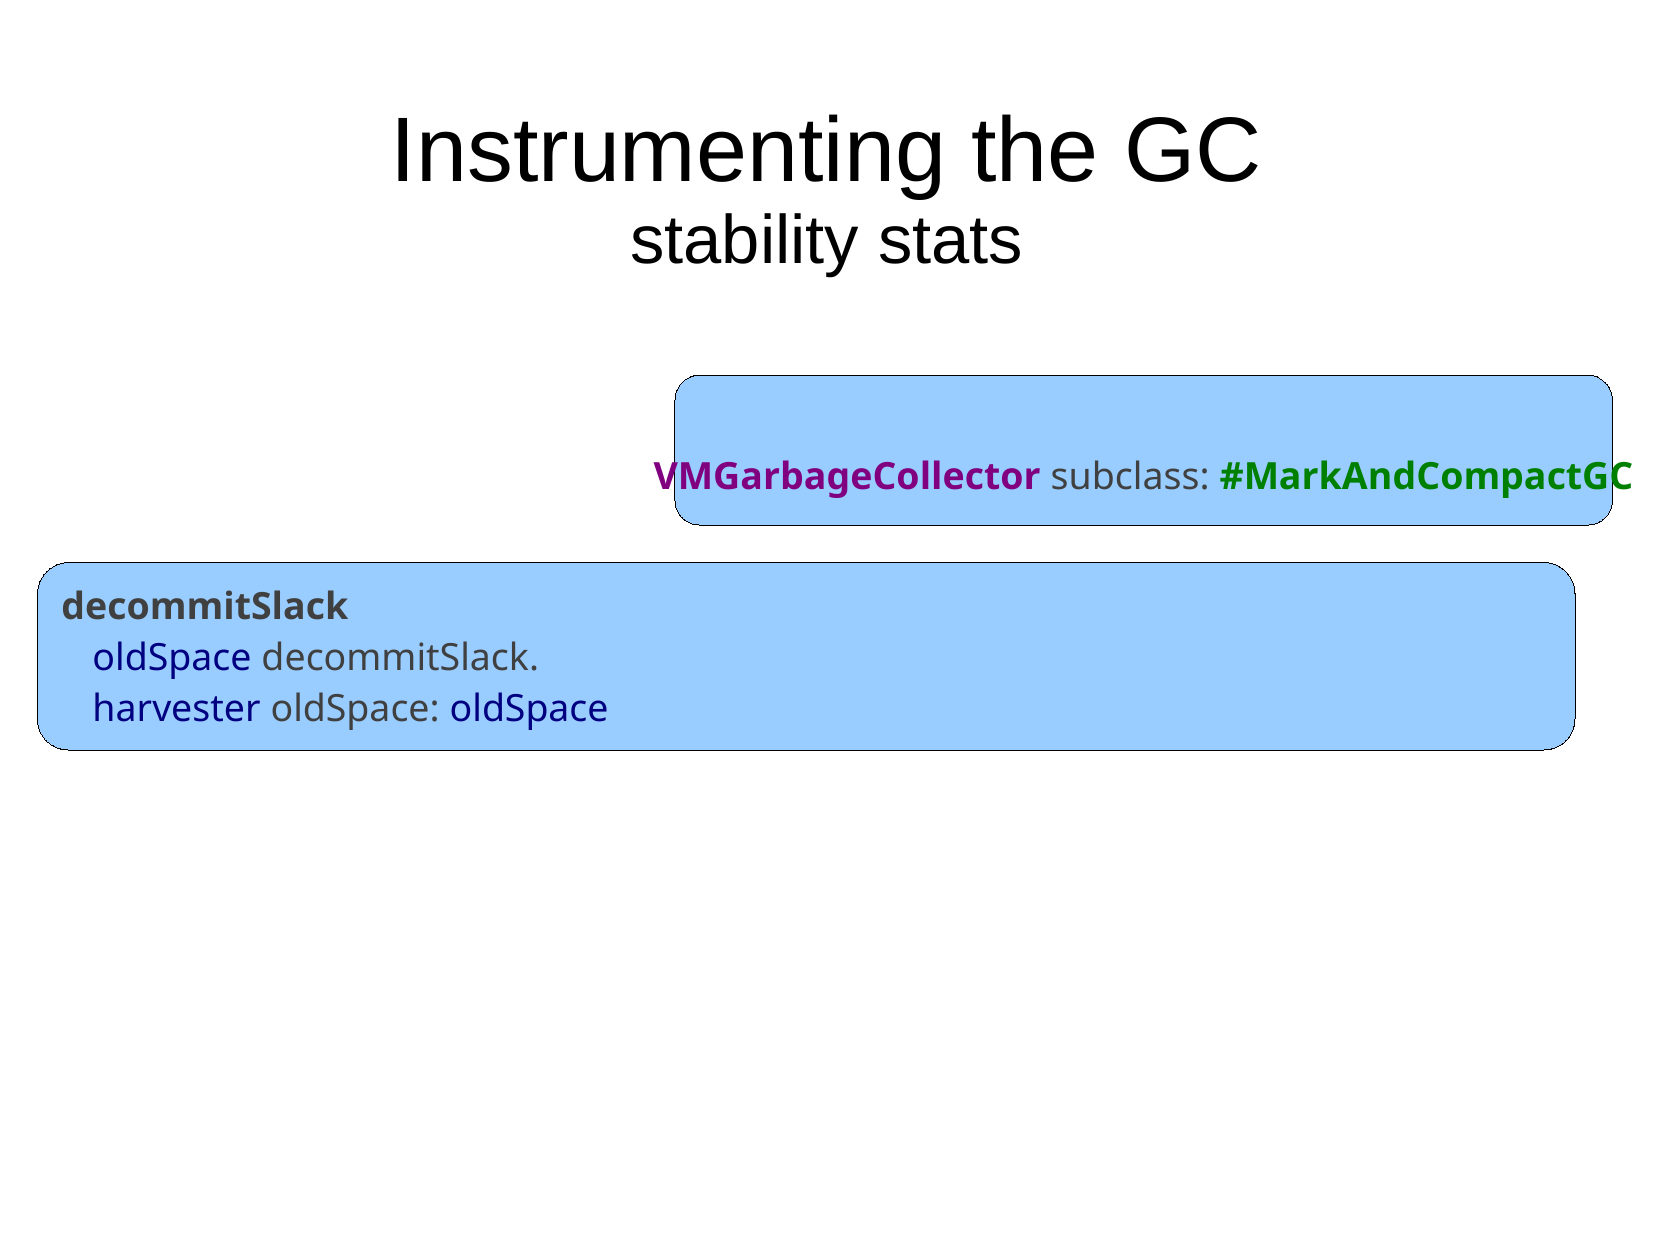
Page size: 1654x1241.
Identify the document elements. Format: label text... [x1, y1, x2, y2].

text_box decommitSlack oldSpace decommitSlack. harvester oldSpace: oldSpace [37, 562, 1576, 751]
text_box Instrumenting the GC stability stats [143, 91, 1511, 286]
text_box VMGarbageCollector subclass: #MarkAndCompactGC [674, 375, 1613, 526]
